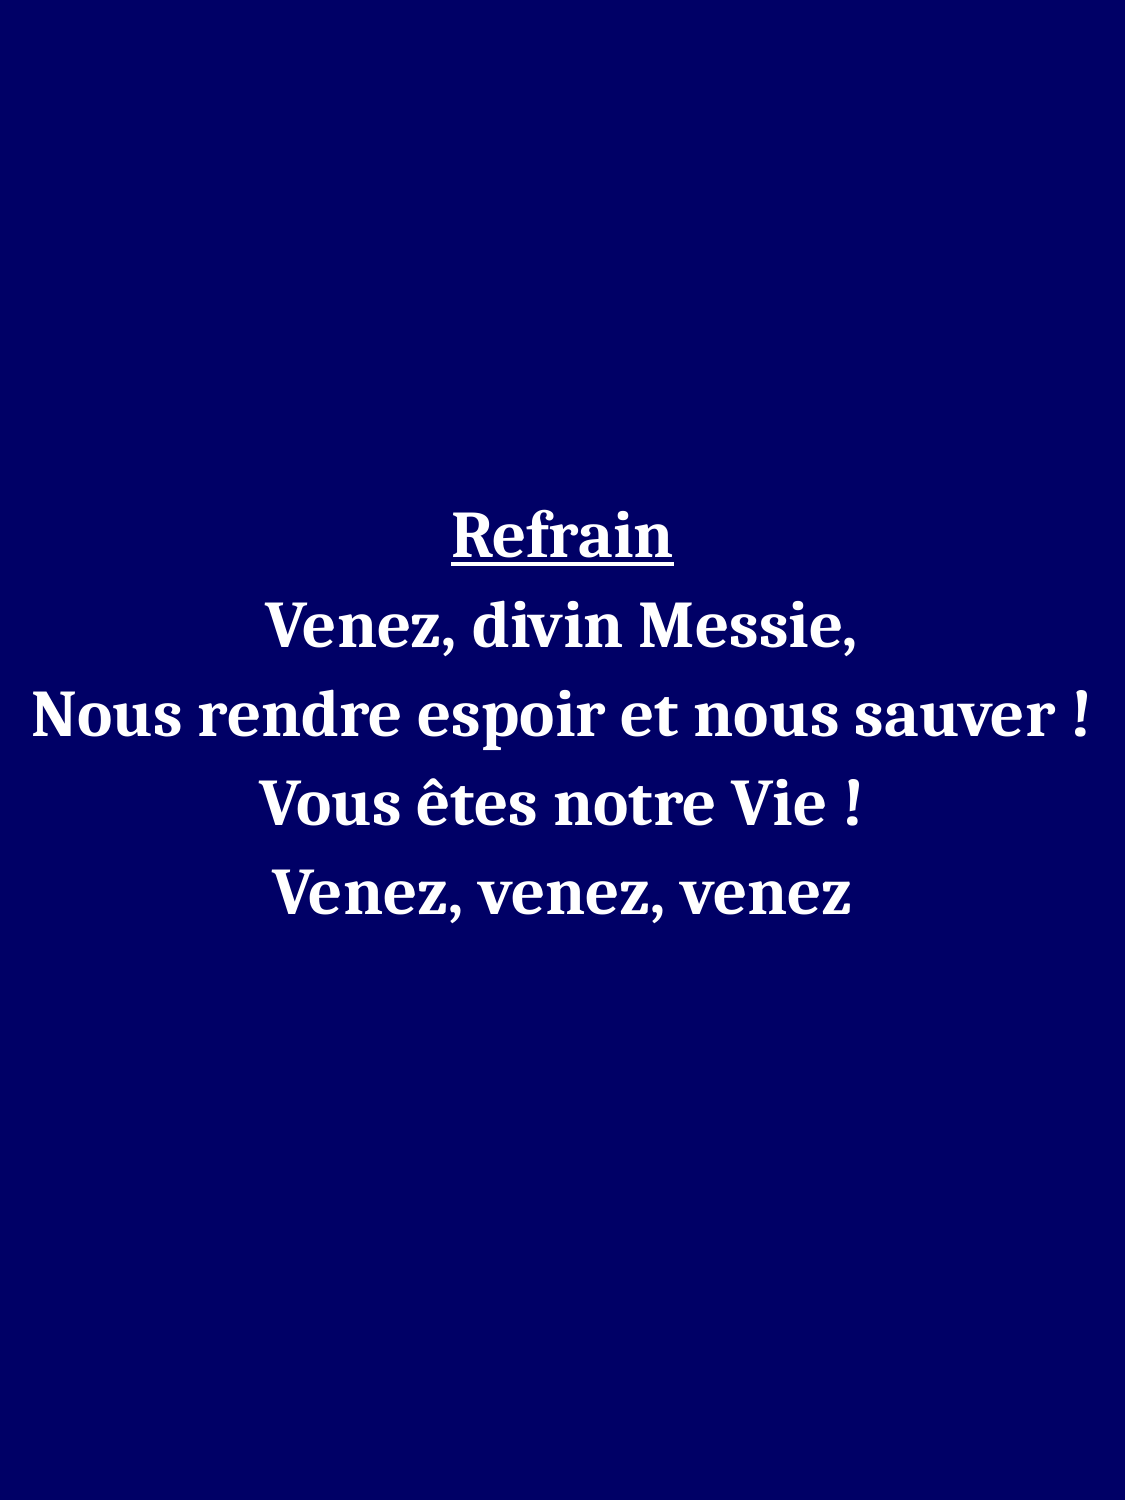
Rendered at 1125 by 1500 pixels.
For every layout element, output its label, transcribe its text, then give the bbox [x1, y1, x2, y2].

text_box Refrain Venez, divin Messie, Nous rendre espoir et nous sauver ! Vous êtes notre Vie ! Venez, venez, venez [0, 490, 1125, 1500]
